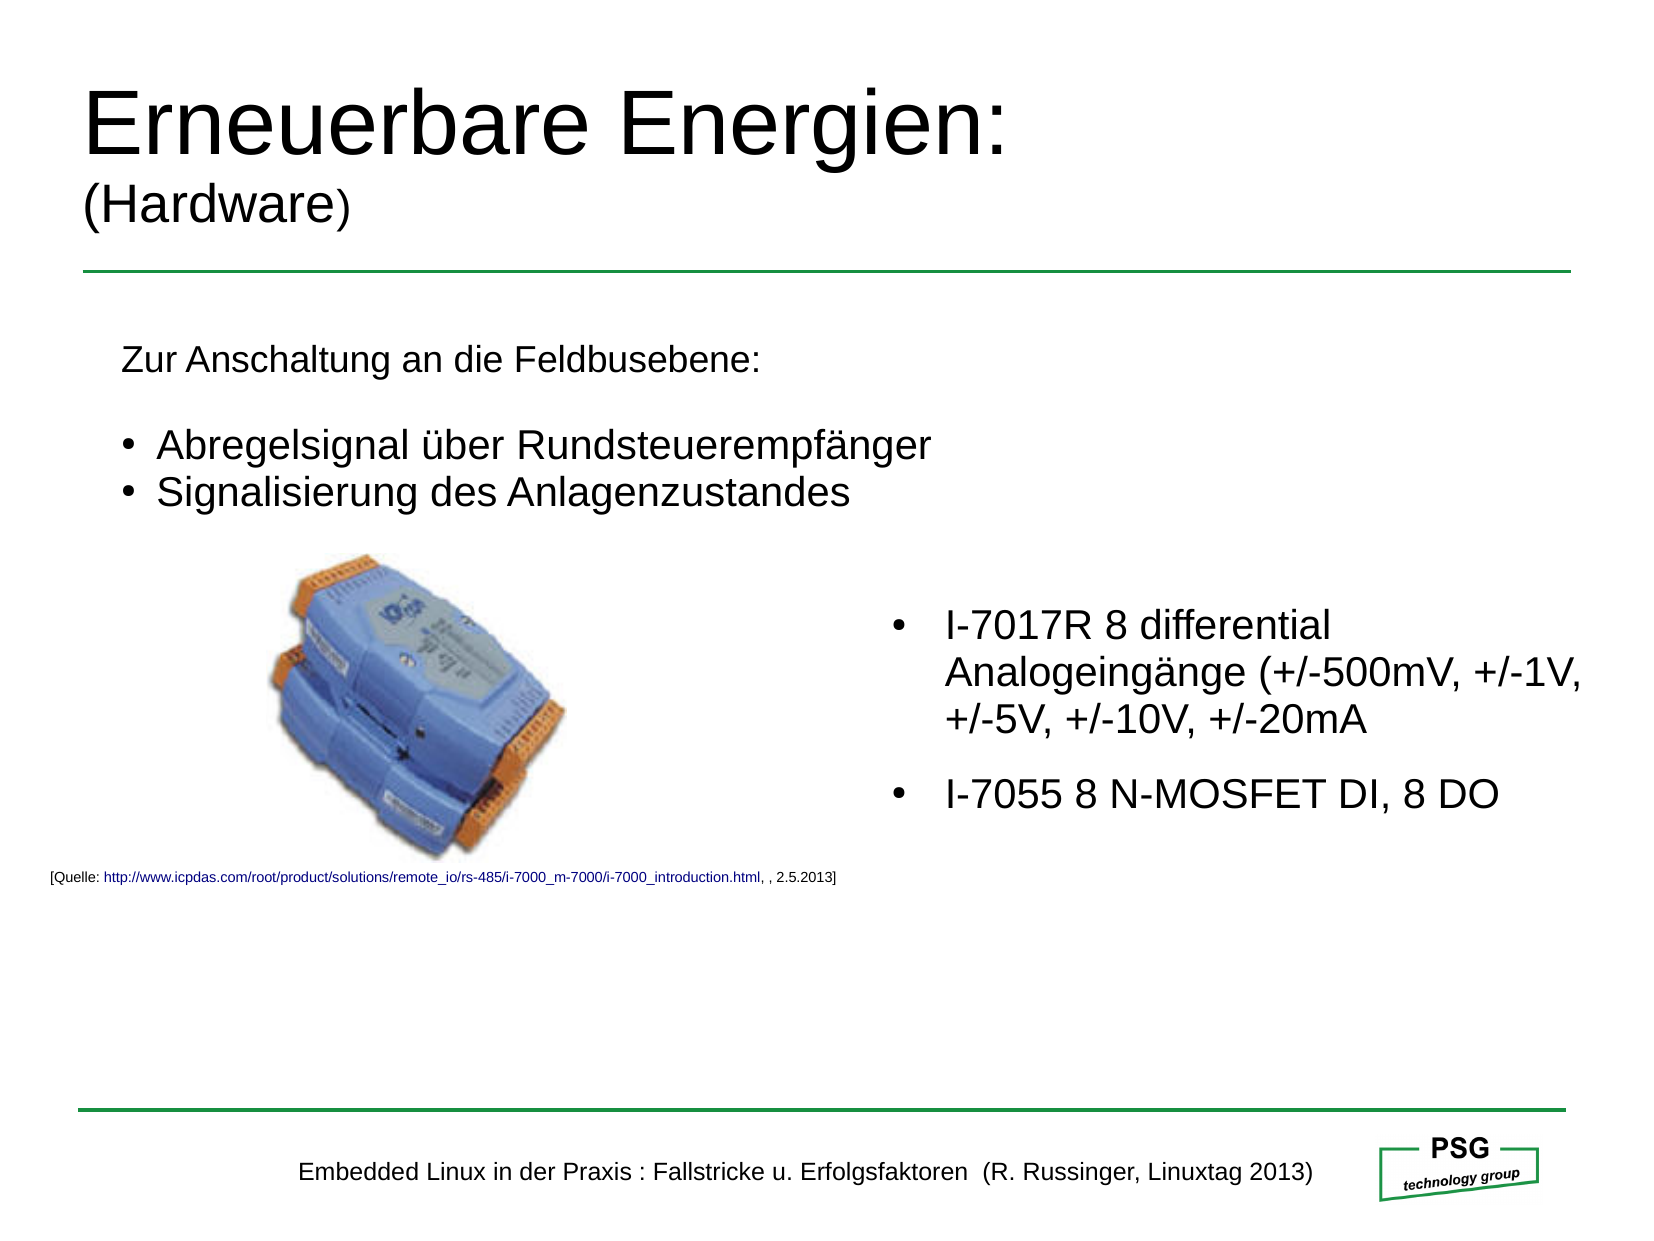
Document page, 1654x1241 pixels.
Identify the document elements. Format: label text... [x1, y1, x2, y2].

picture [1375, 1134, 1543, 1205]
picture [266, 565, 567, 862]
title Erneuerbare Energien: (Hardware) [82, 49, 1571, 257]
list I-7017R 8 differential Analogeingänge (+/-500mV, +/-1V, +/-5V, +/-10V, +/-20mA I-7055 8 N-MOSFET DI, 8 DO [874, 602, 1583, 945]
text_box Zur Anschaltung an die Feldbusebene: Abregelsignal über Rundsteuerempfänger Signalisierung des Anlagenzustandes [106, 330, 1406, 565]
text_box [Quelle: http://www.icpdas.com/root/product/solutions/remote_io/rs-485/i-7000_m-7000/i-7000_introduction.html, , 2.5.2013] [35, 862, 875, 894]
